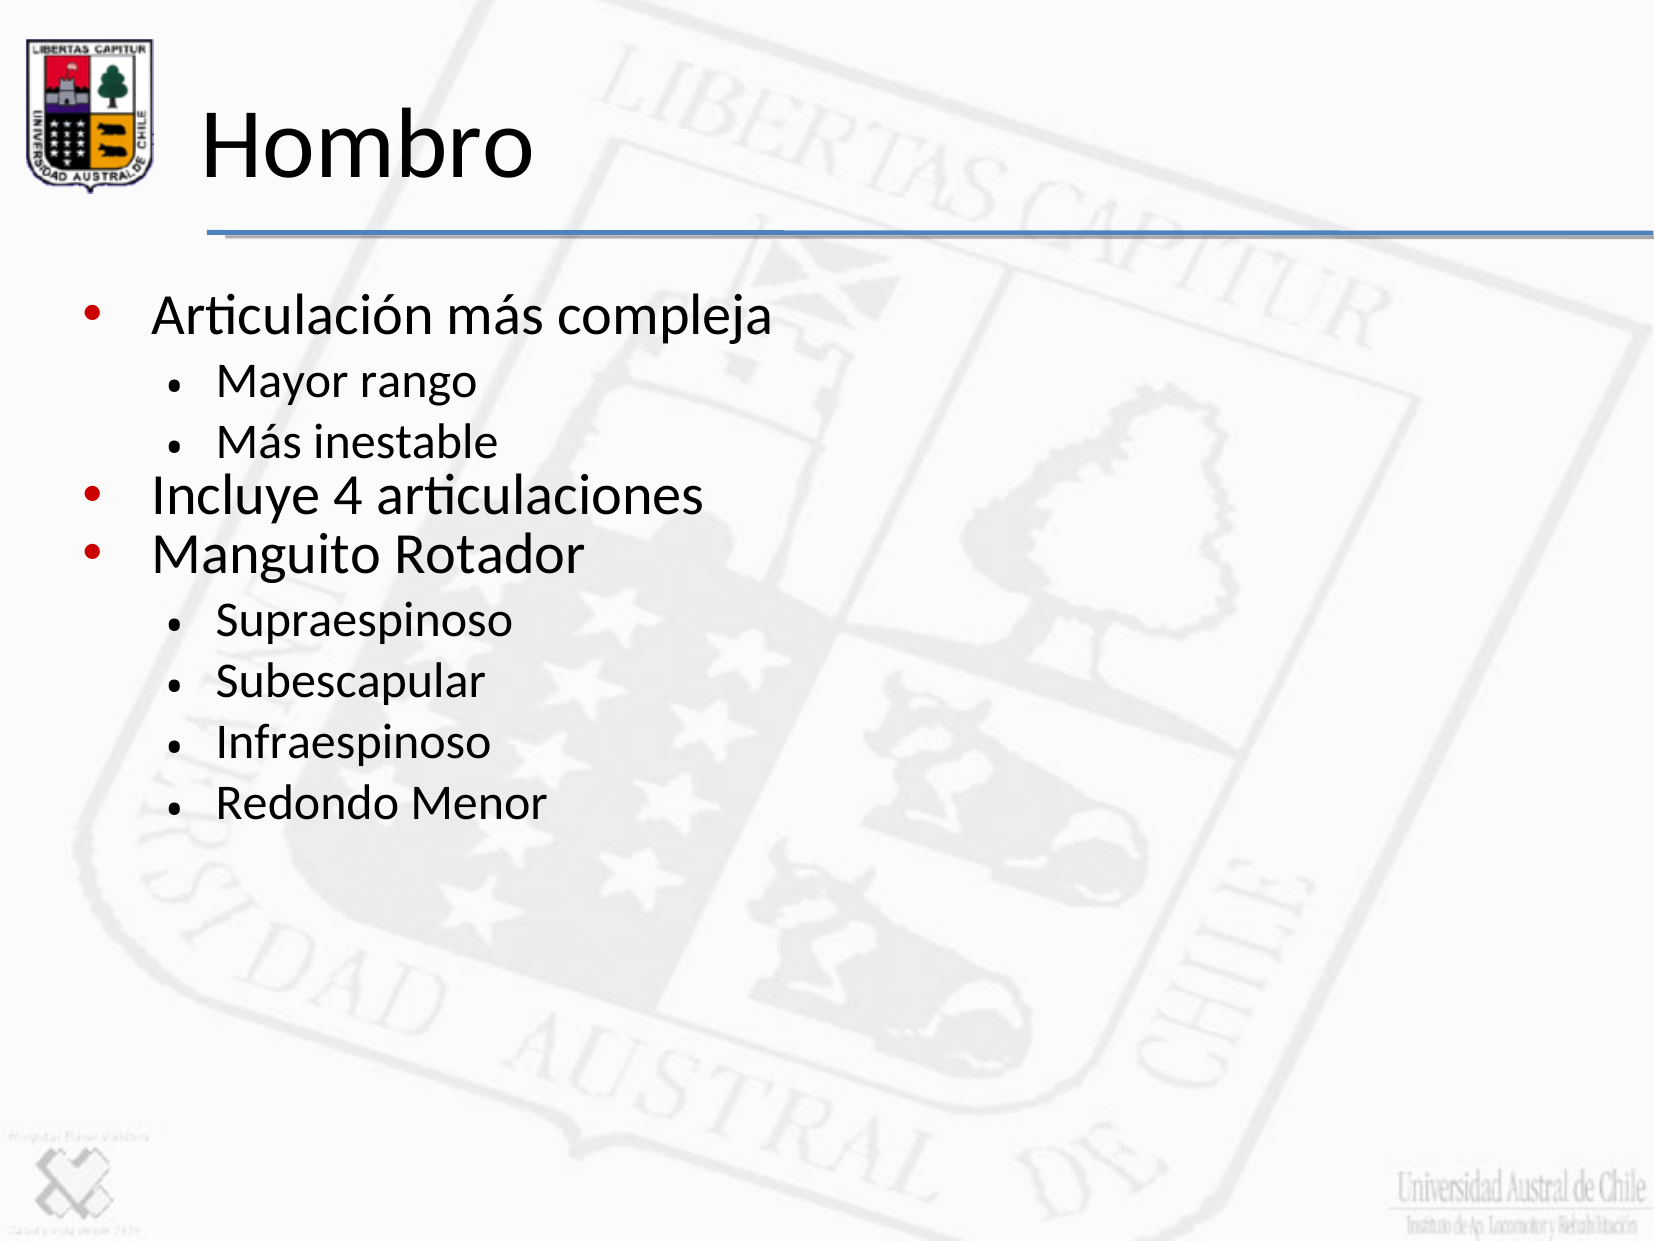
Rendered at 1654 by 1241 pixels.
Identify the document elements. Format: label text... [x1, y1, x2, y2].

title Hombro [82, 49, 1571, 257]
picture [0, 0, 1654, 1241]
list Articulación más compleja Mayor rango Más inestable Incluye 4 articulaciones Manguito Rotador Supraespinoso Subescapular Infraespinoso Redondo Menor [82, 290, 809, 1109]
